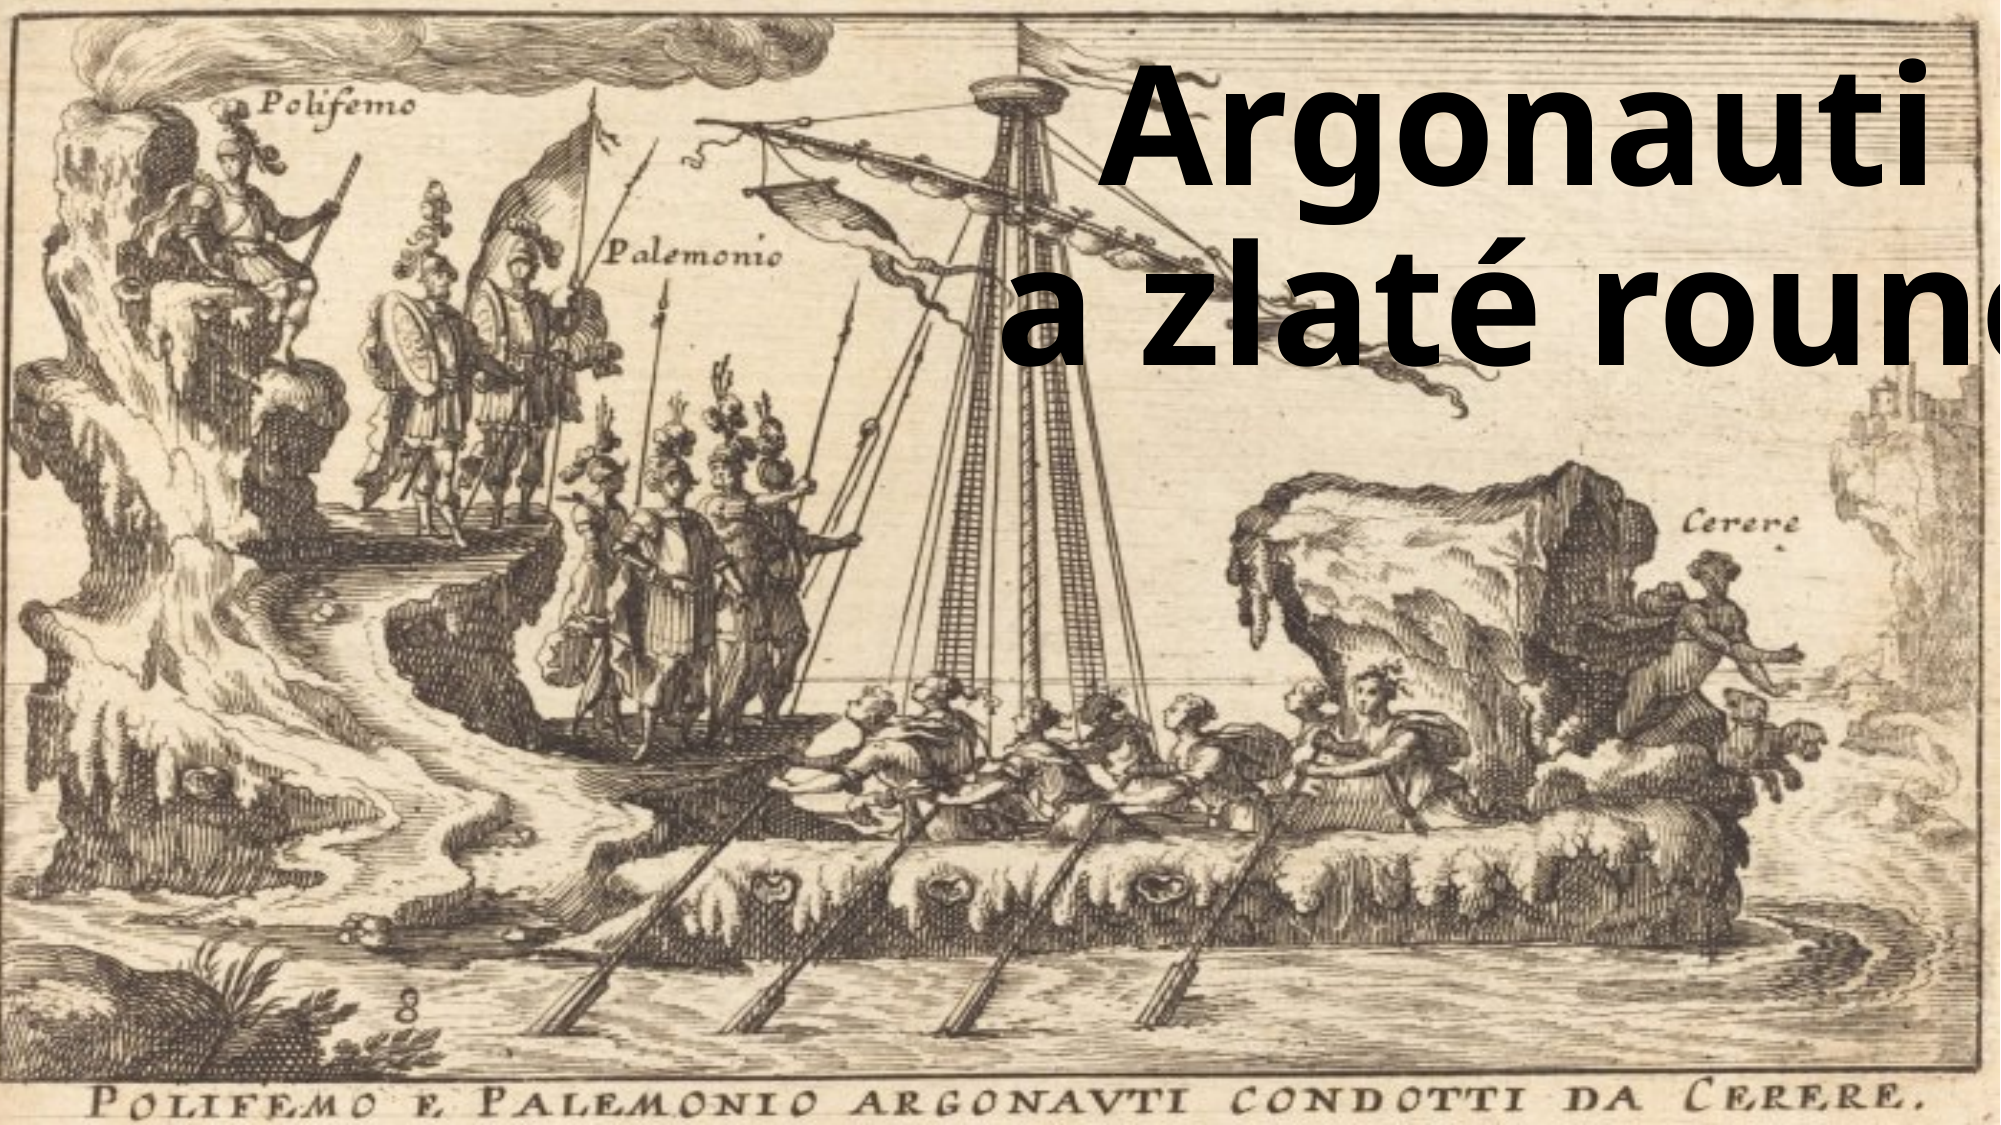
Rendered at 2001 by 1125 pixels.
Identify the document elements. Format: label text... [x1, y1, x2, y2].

picture [0, 0, 2000, 1125]
title Argonauti a zlaté rouno [789, 17, 2000, 409]
